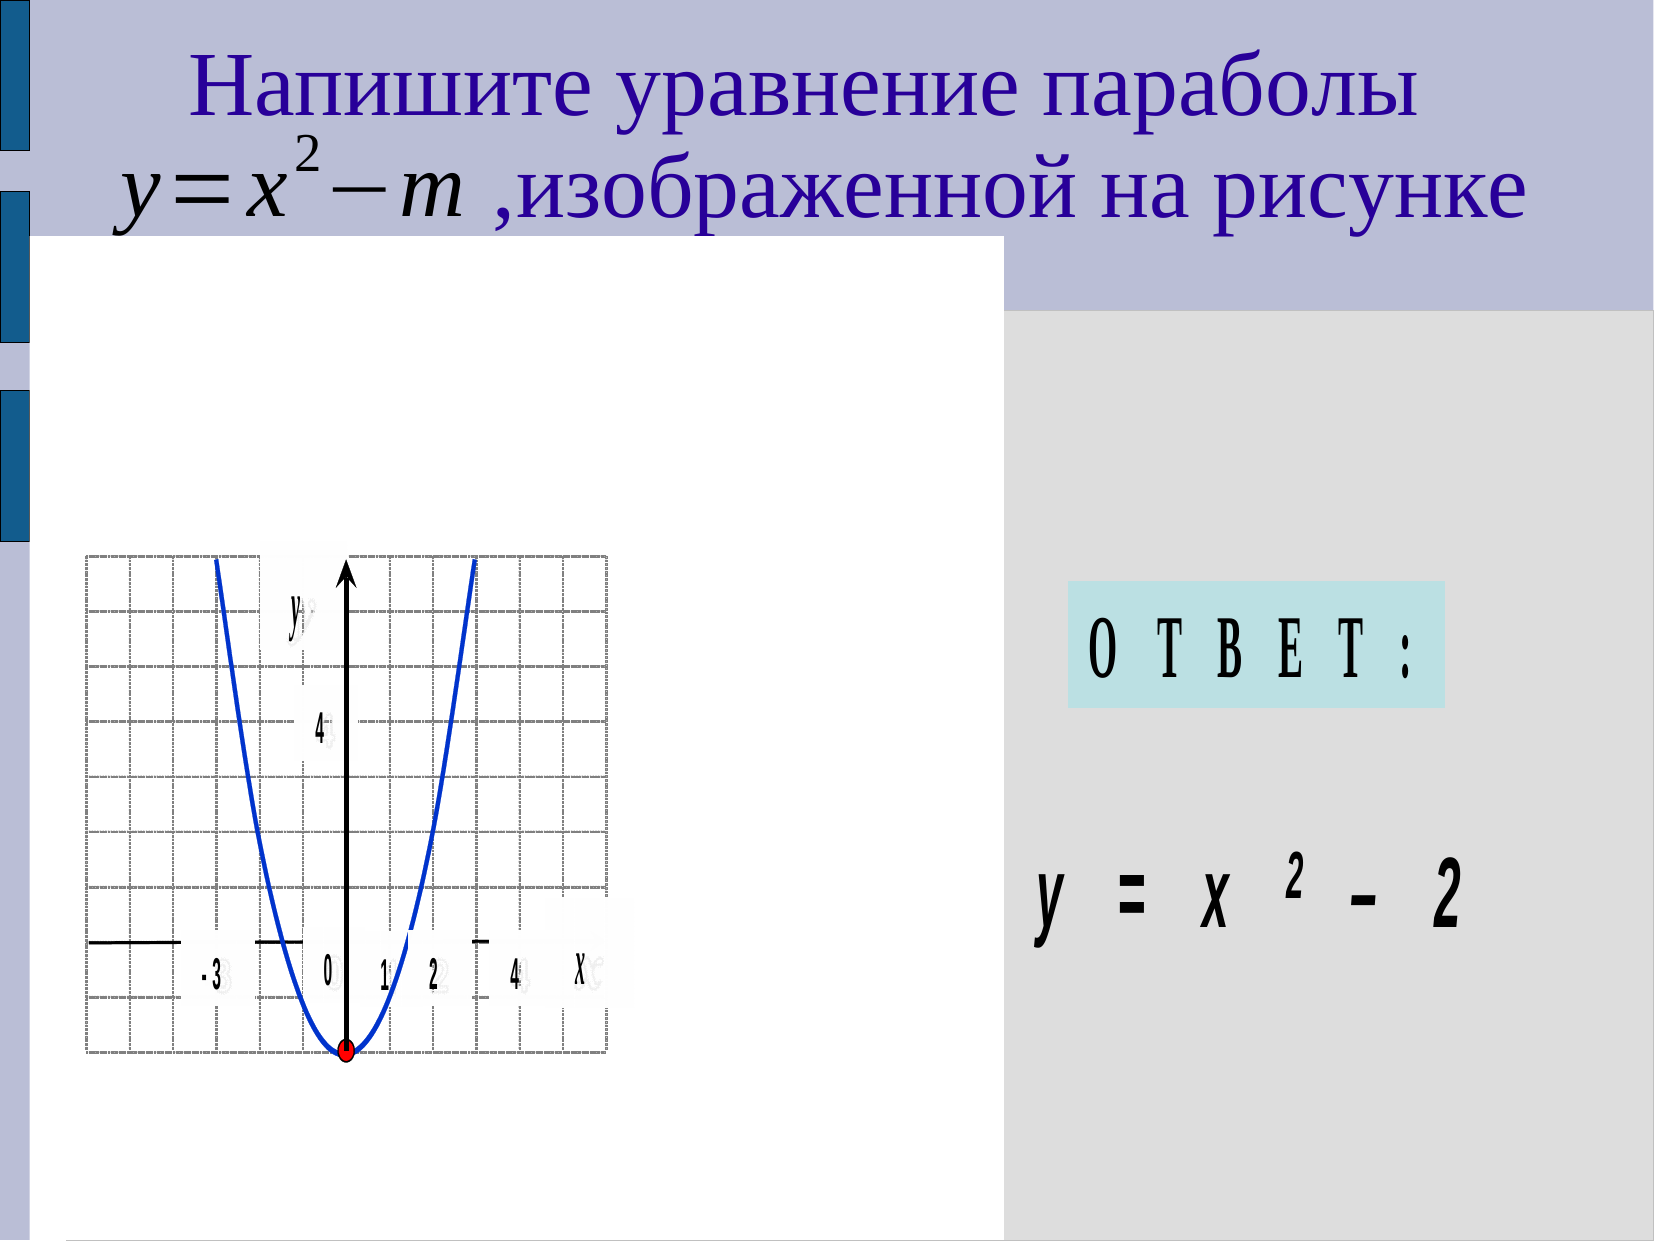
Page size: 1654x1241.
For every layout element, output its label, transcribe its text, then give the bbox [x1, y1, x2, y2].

chart [101, 121, 473, 237]
title Напишите уравнение параболы ,изображенной на рисунке [121, 33, 1534, 237]
picture [1033, 560, 1484, 709]
picture [29, 236, 1552, 1241]
